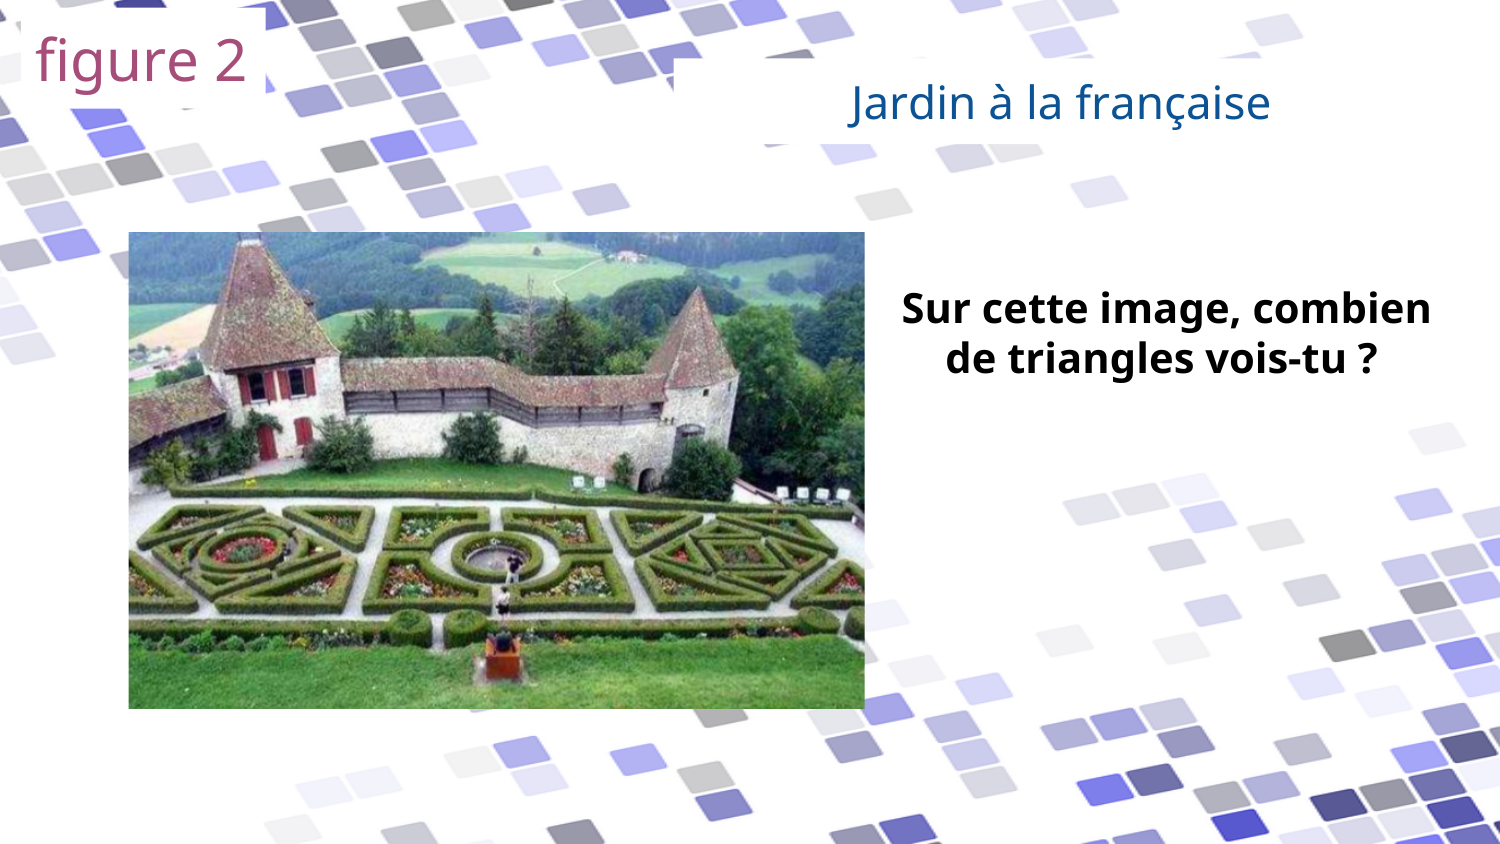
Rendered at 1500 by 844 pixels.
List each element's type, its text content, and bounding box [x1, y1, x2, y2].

picture [0, 0, 1500, 844]
text_box Sur cette image, combien de triangles vois-tu ? [884, 266, 1450, 449]
text_box figure 2 [20, 7, 266, 109]
text_box [300, 120, 546, 189]
text_box Jardin à la française [673, 58, 1450, 145]
